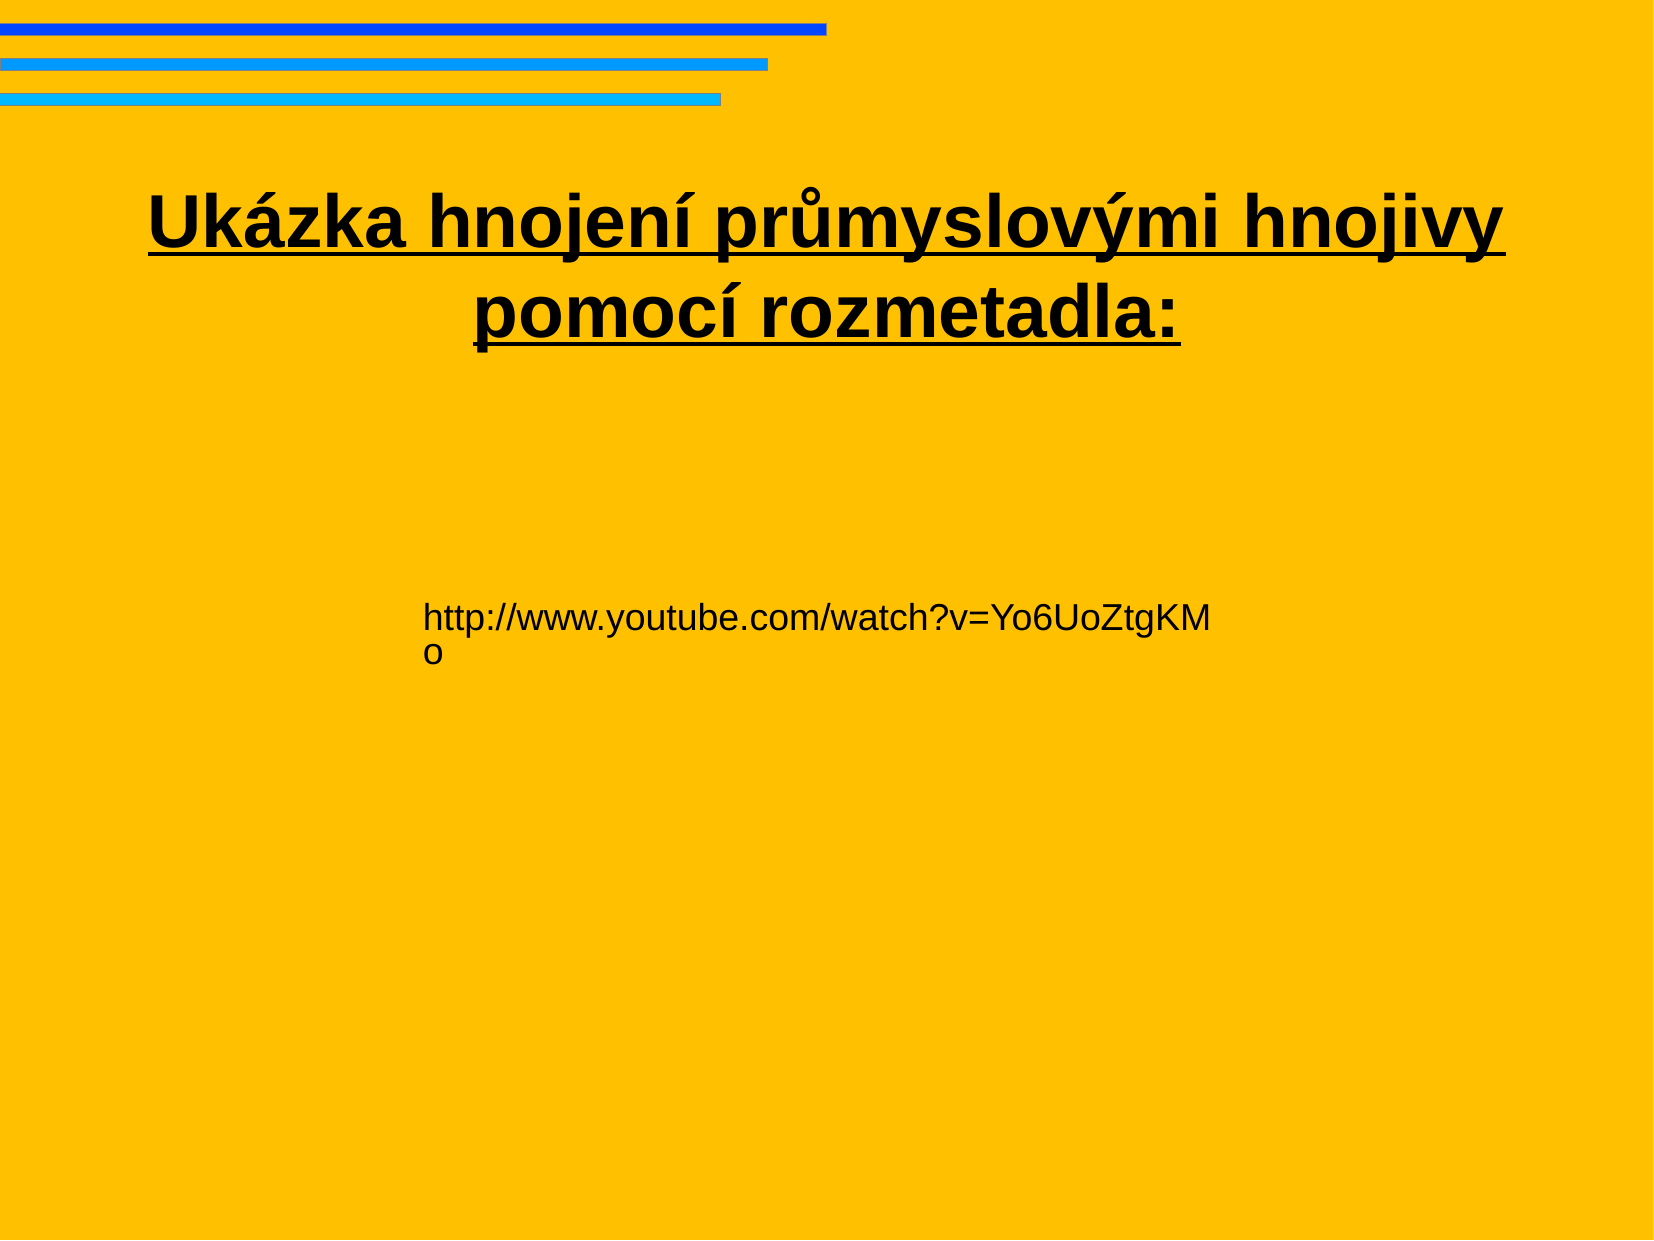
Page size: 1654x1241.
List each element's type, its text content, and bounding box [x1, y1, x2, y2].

text_box [0, 94, 720, 106]
text_box [0, 23, 827, 35]
text_box [0, 59, 768, 71]
title Ukázka hnojení průmyslovými hnojivy pomocí rozmetadla: [82, 159, 1571, 367]
text_box http://www.youtube.com/watch?v=Yo6UoZtgKMo [408, 589, 1244, 688]
